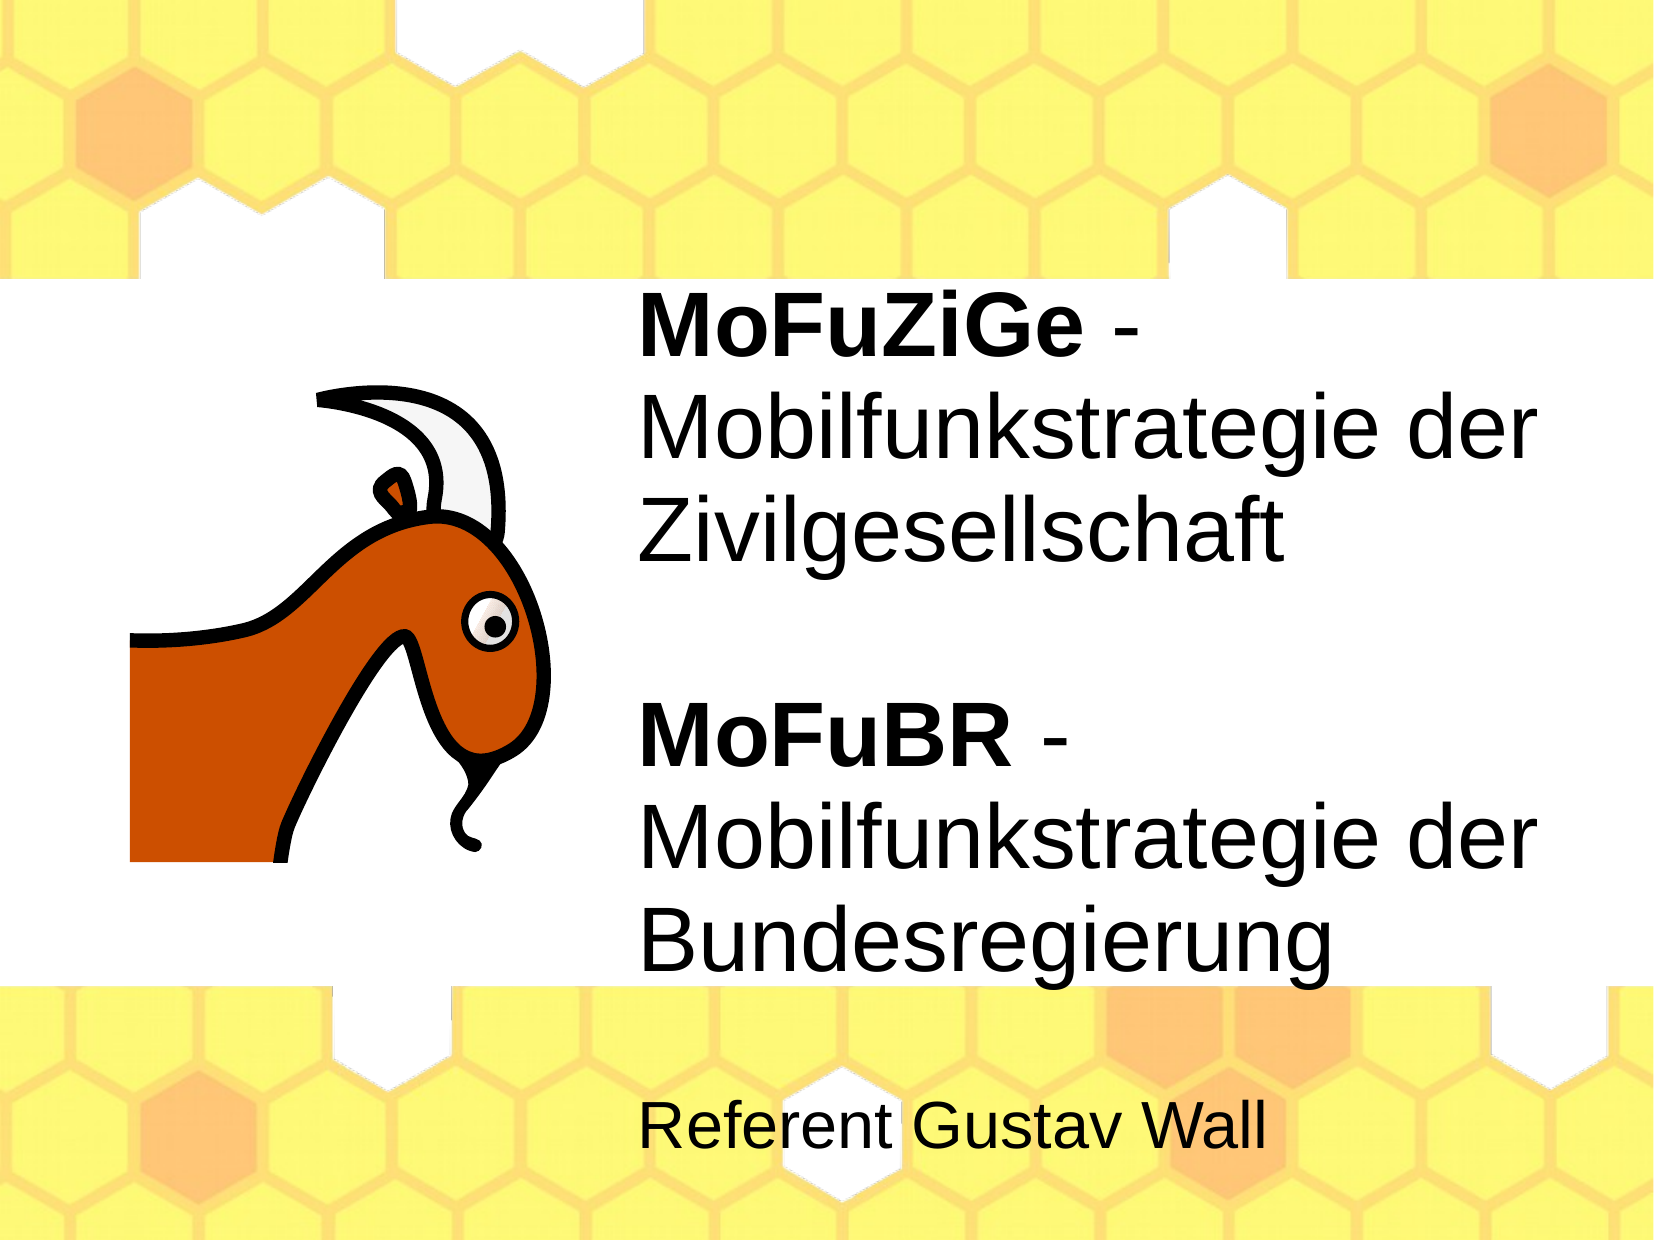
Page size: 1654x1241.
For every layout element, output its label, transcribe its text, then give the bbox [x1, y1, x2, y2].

picture [0, 0, 1654, 279]
picture [129, 360, 632, 863]
list Referent Gustav Wall [637, 1087, 1471, 1241]
picture [0, 986, 1654, 1240]
title MoFuZiGe - Mobilfunkstrategie der Zivilgesellschaft MoFuBR - Mobilfunkstrategie der Bundesregierung [637, 273, 1654, 991]
